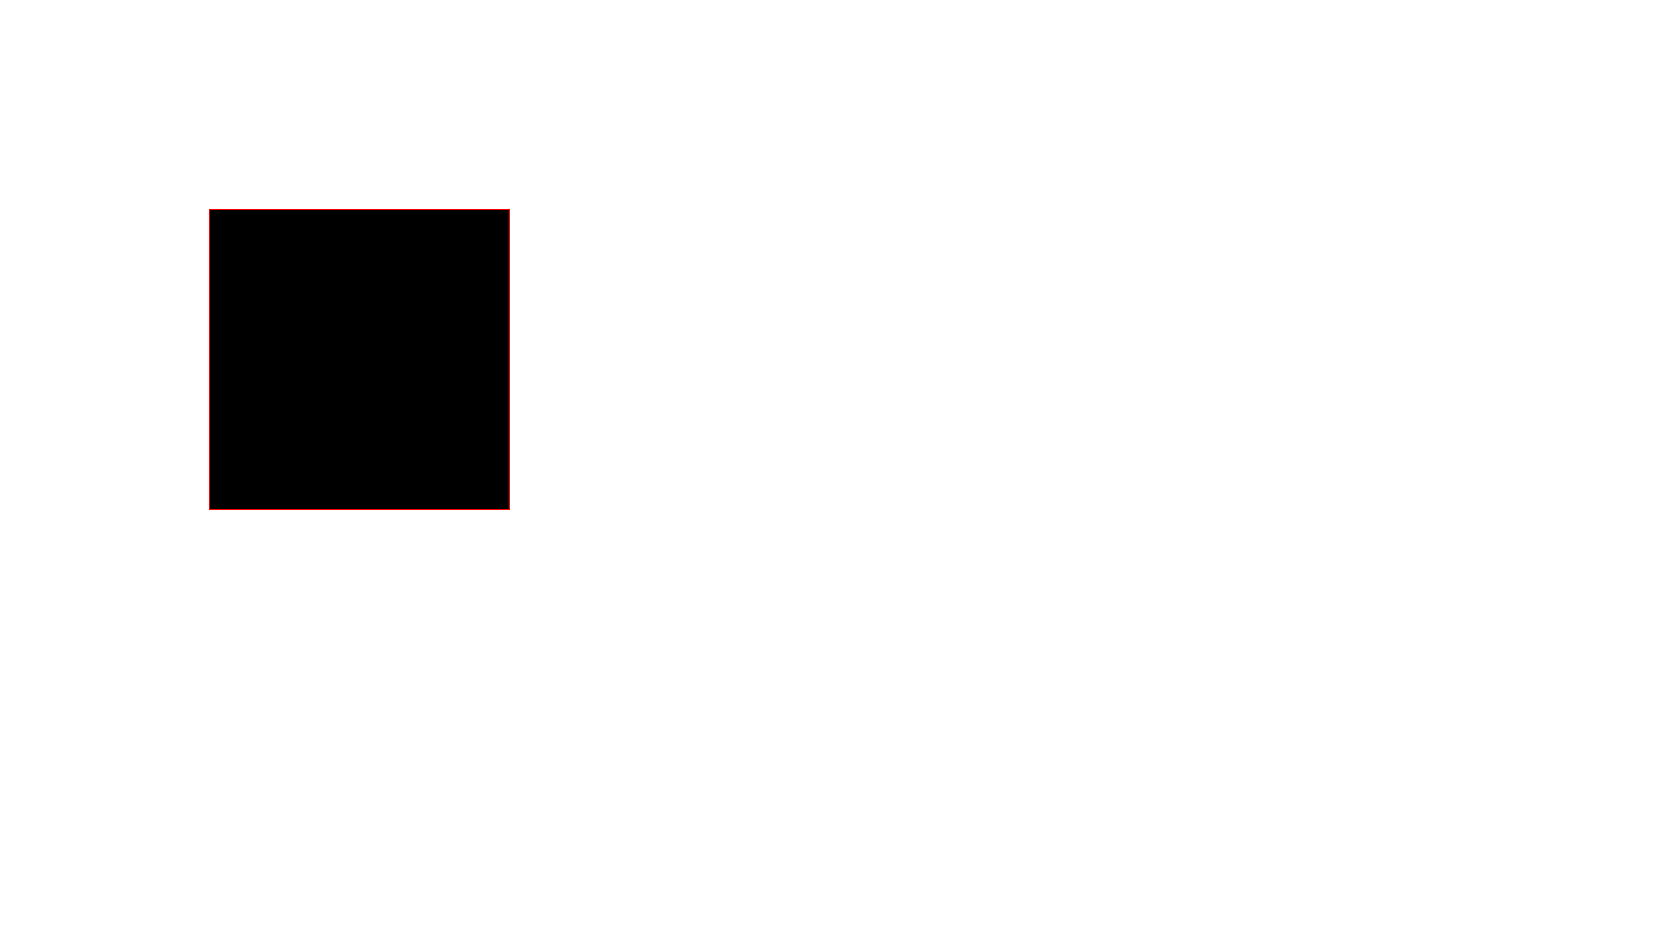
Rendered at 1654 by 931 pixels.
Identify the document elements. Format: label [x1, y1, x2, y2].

text_box [209, 209, 510, 510]
